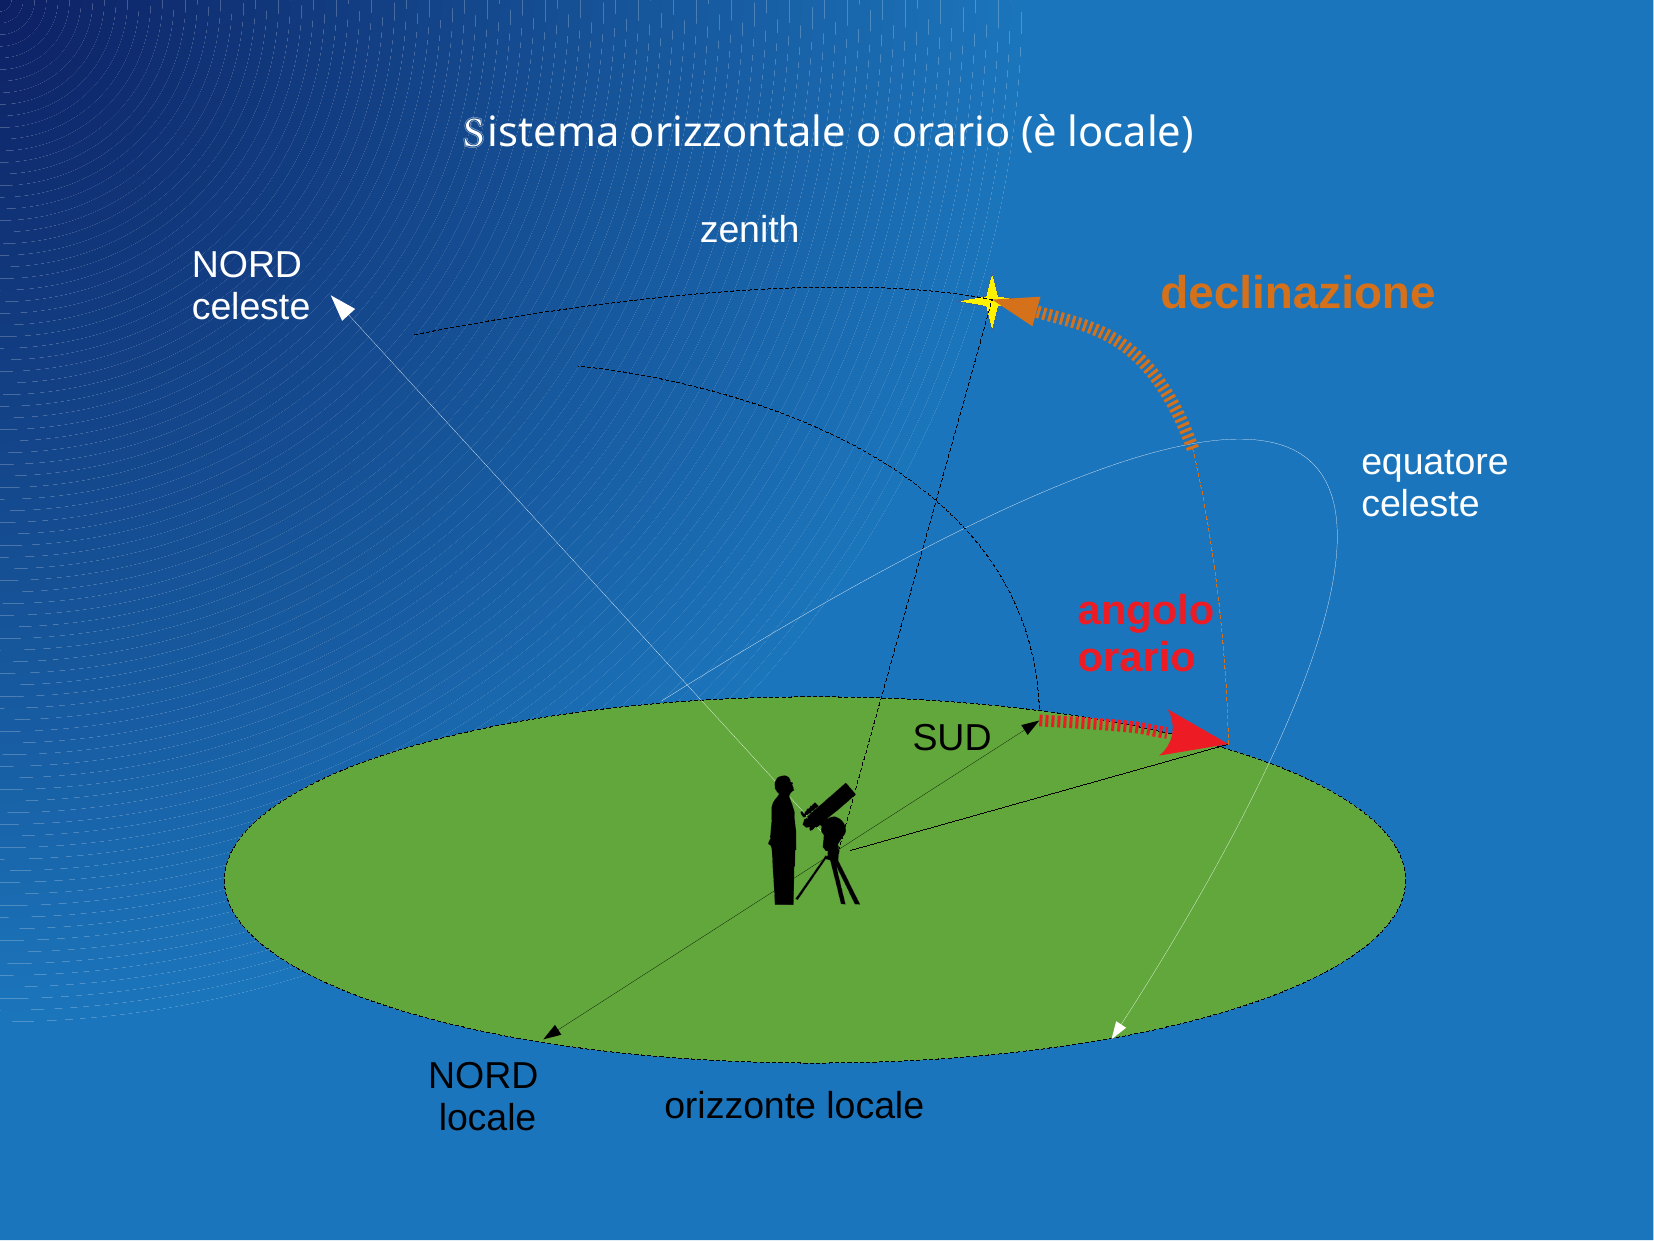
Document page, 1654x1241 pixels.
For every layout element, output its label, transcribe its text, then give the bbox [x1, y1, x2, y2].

text_box SUD [897, 708, 1063, 766]
text_box equatore celeste [1346, 432, 1560, 532]
text_box NORD celeste [177, 236, 367, 336]
text_box zenith [685, 200, 969, 258]
text_box [1115, 763, 1406, 1038]
picture [767, 770, 861, 910]
text_box orizzonte locale [649, 1077, 981, 1158]
text_box NORD locale [413, 1046, 603, 1146]
text_box [956, 271, 1010, 331]
text_box [703, 696, 1019, 834]
text_box declinazione [1145, 259, 1459, 359]
title Sistema orizzontale o orario (è locale) [82, 29, 1571, 237]
text_box angolo orario [1062, 579, 1335, 697]
text_box [224, 700, 1268, 1064]
